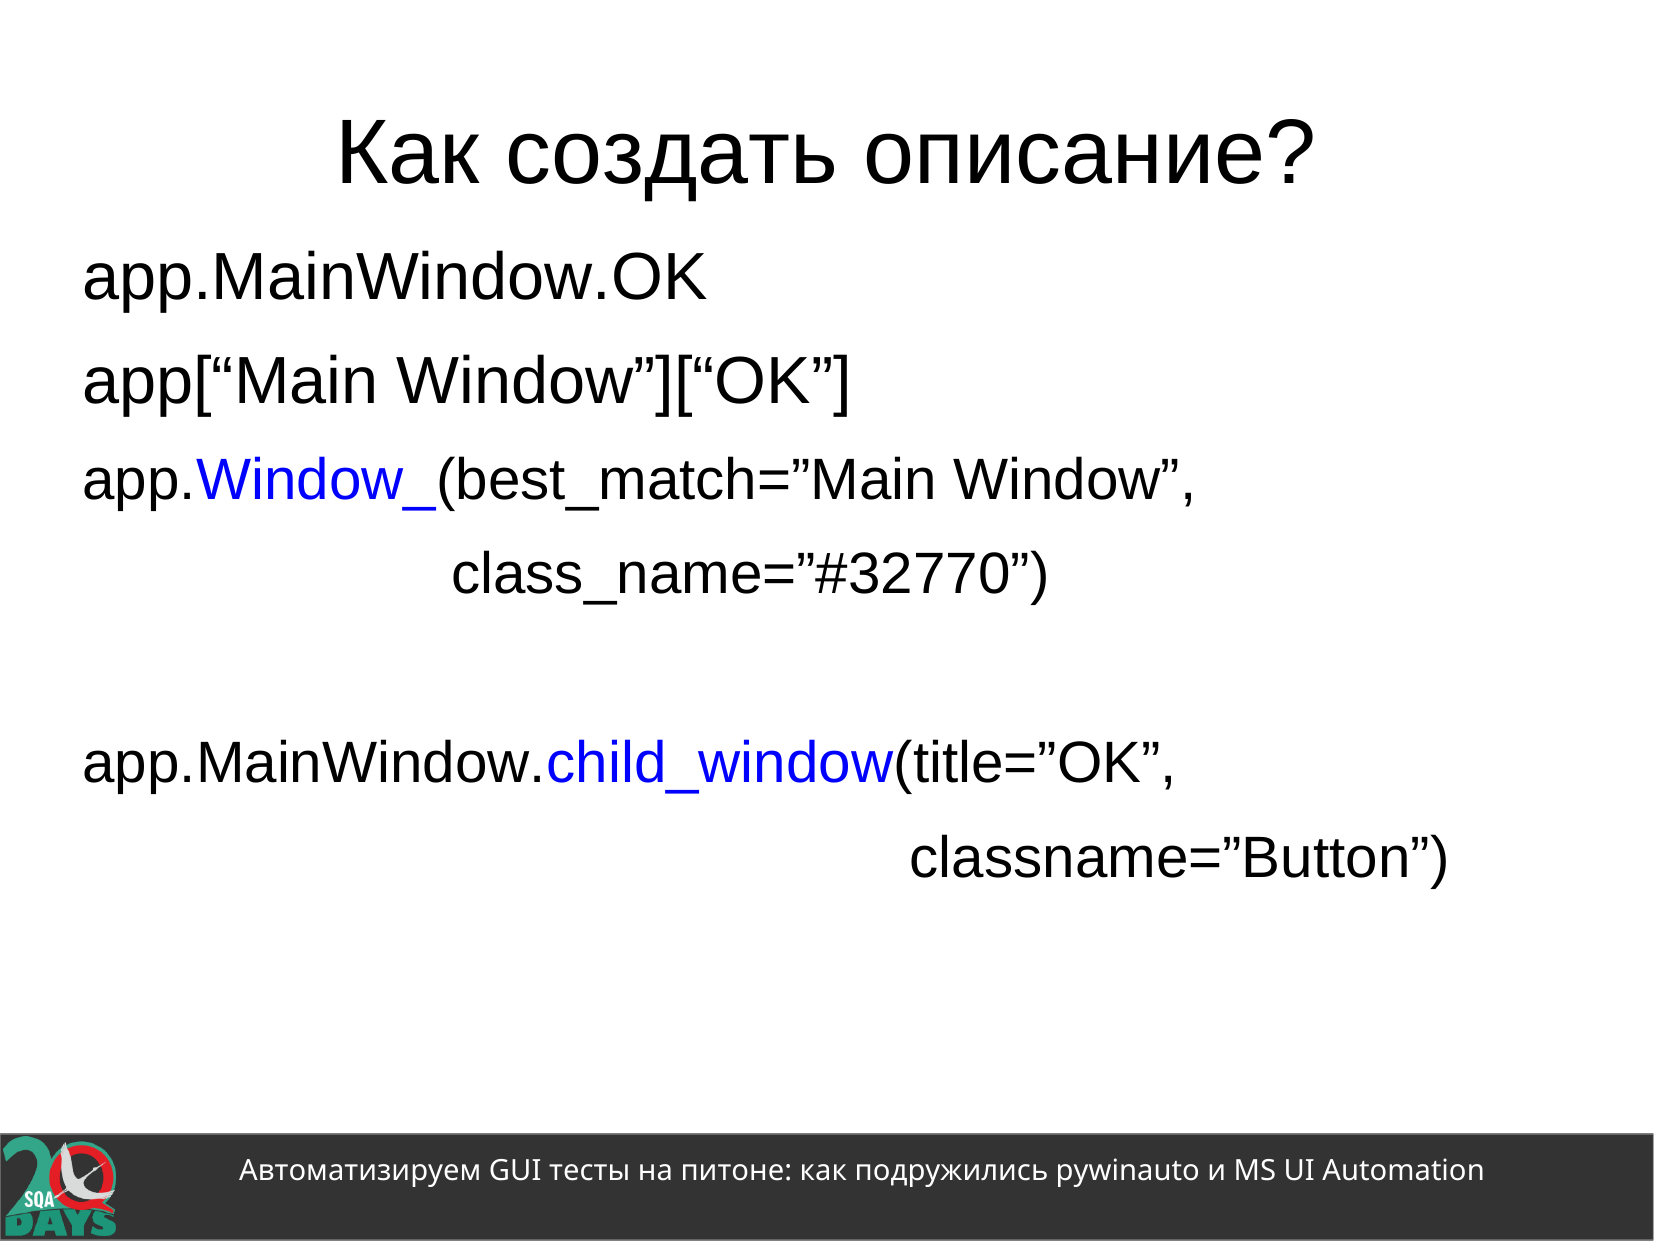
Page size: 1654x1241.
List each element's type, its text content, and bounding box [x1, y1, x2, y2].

text_box Автоматизируем GUI тесты на питоне: как подружились pywinauto и MS UI Automation [224, 1145, 1607, 1229]
text_box [0, 1133, 1654, 1241]
subtitle app.MainWindow.OK app[“Main Window”][“OK”] app.Window_(best_match=”Main Window”, class_name=”#32770”) app.MainWindow.child_window(title=”OK”, classname=”Button”) [82, 240, 1571, 1059]
picture [3, 1136, 116, 1236]
title Как создать описание? [82, 49, 1571, 240]
